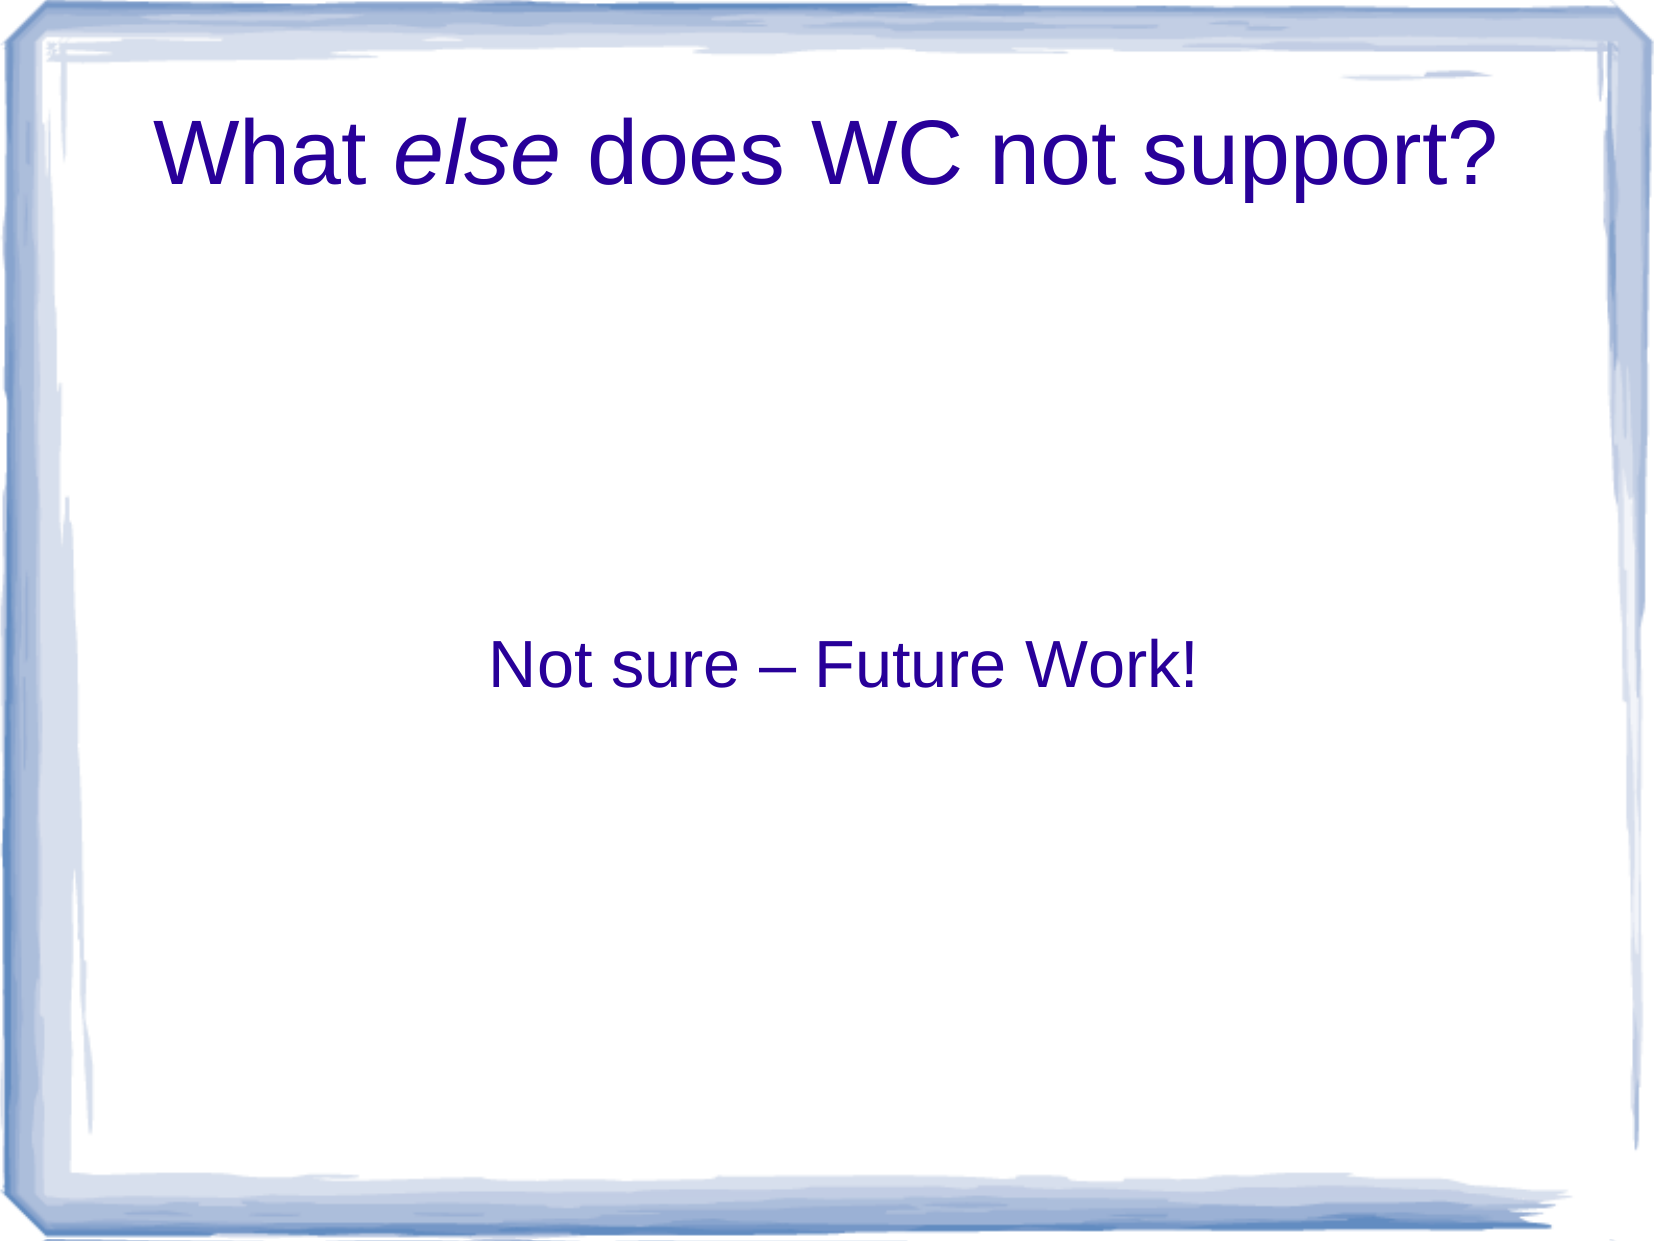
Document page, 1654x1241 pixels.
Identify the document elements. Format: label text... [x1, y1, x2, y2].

subtitle Not sure – Future Work! [118, 332, 1571, 997]
picture [0, 0, 1654, 1241]
title What else does WC not support? [82, 49, 1571, 257]
